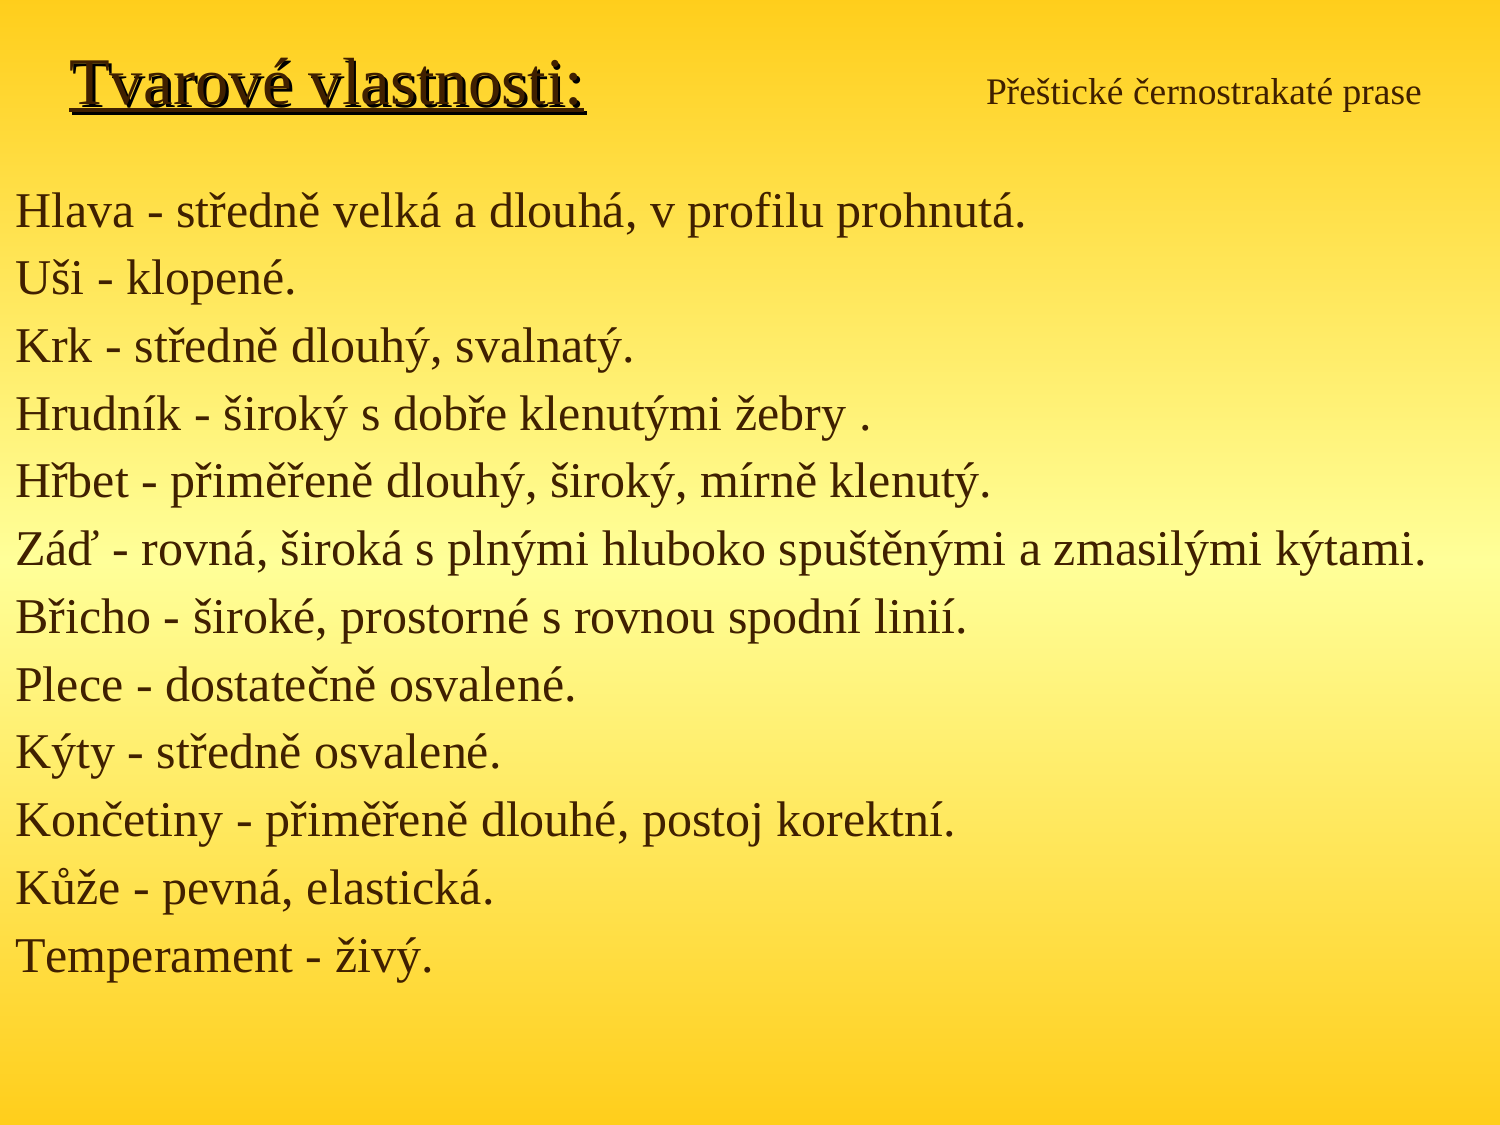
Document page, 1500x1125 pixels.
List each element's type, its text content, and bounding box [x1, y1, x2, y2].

text_box Tvarové vlastnosti: Přeštické černostrakaté prase [0, 37, 1438, 127]
list Hlava - středně velká a dlouhá, v profilu prohnutá. Uši - klopené. Krk - středně dlouhý, svalnatý. Hrudník - široký s dobře klenutými žebry . Hřbet - přiměřeně dlouhý, široký, mírně klenutý. Záď - rovná, široká s plnými hluboko spuštěnými a zmasilými kýtami. Břicho - široké, prostorné s rovnou spodní linií. Plece - dostatečně osvalené. Kýty - středně osvalené. Končetiny - přiměřeně dlouhé, postoj korektní. Kůže - pevná, elastická. Temperament - živý. [0, 174, 1500, 1108]
